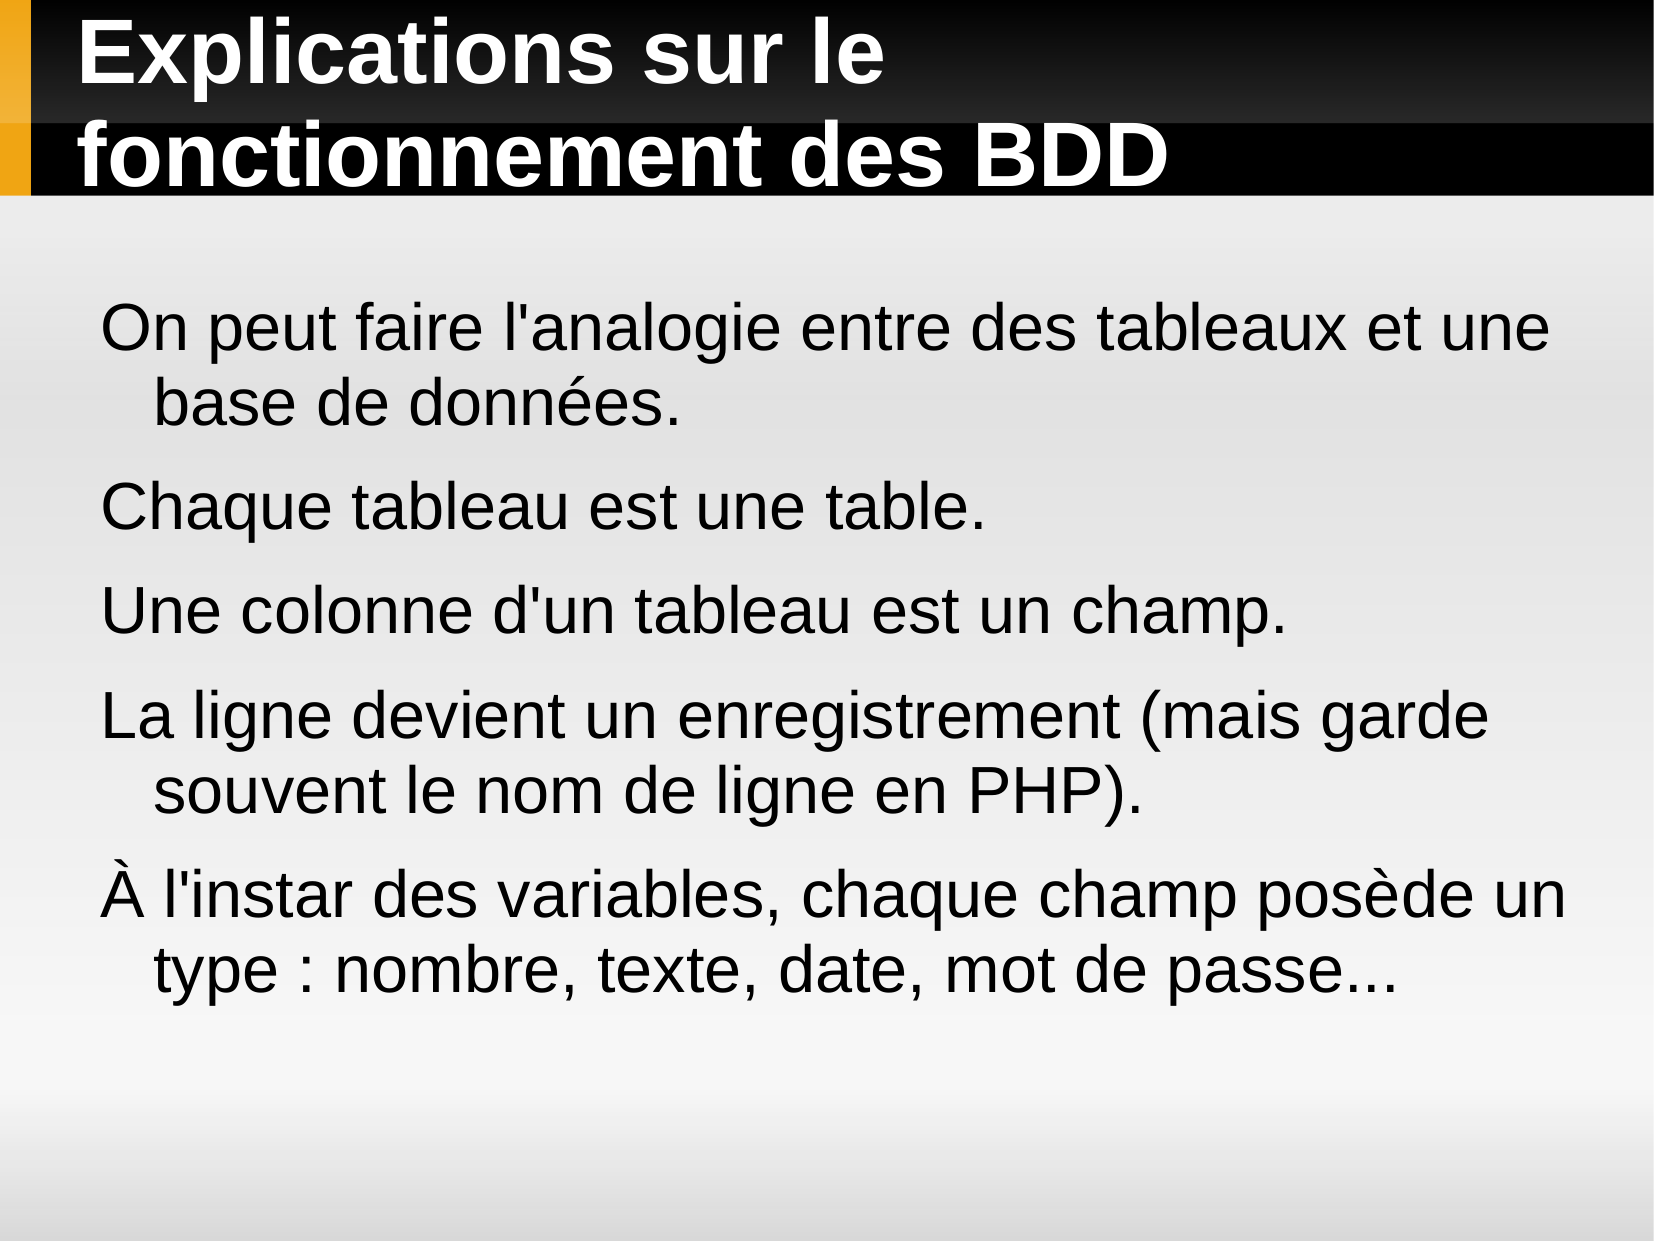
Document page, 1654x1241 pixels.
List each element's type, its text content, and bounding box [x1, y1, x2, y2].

picture [0, 0, 1654, 1241]
list On peut faire l'analogie entre des tableaux et une base de données. Chaque tableau est une table. Une colonne d'un tableau est un champ. La ligne devient un enregistrement (mais garde souvent le nom de ligne en PHP). À l'instar des variables, chaque champ posède un type : nombre, texte, date, mot de passe... [82, 290, 1571, 1094]
title Explications sur le fonctionnement des BDD [76, 1, 1565, 207]
